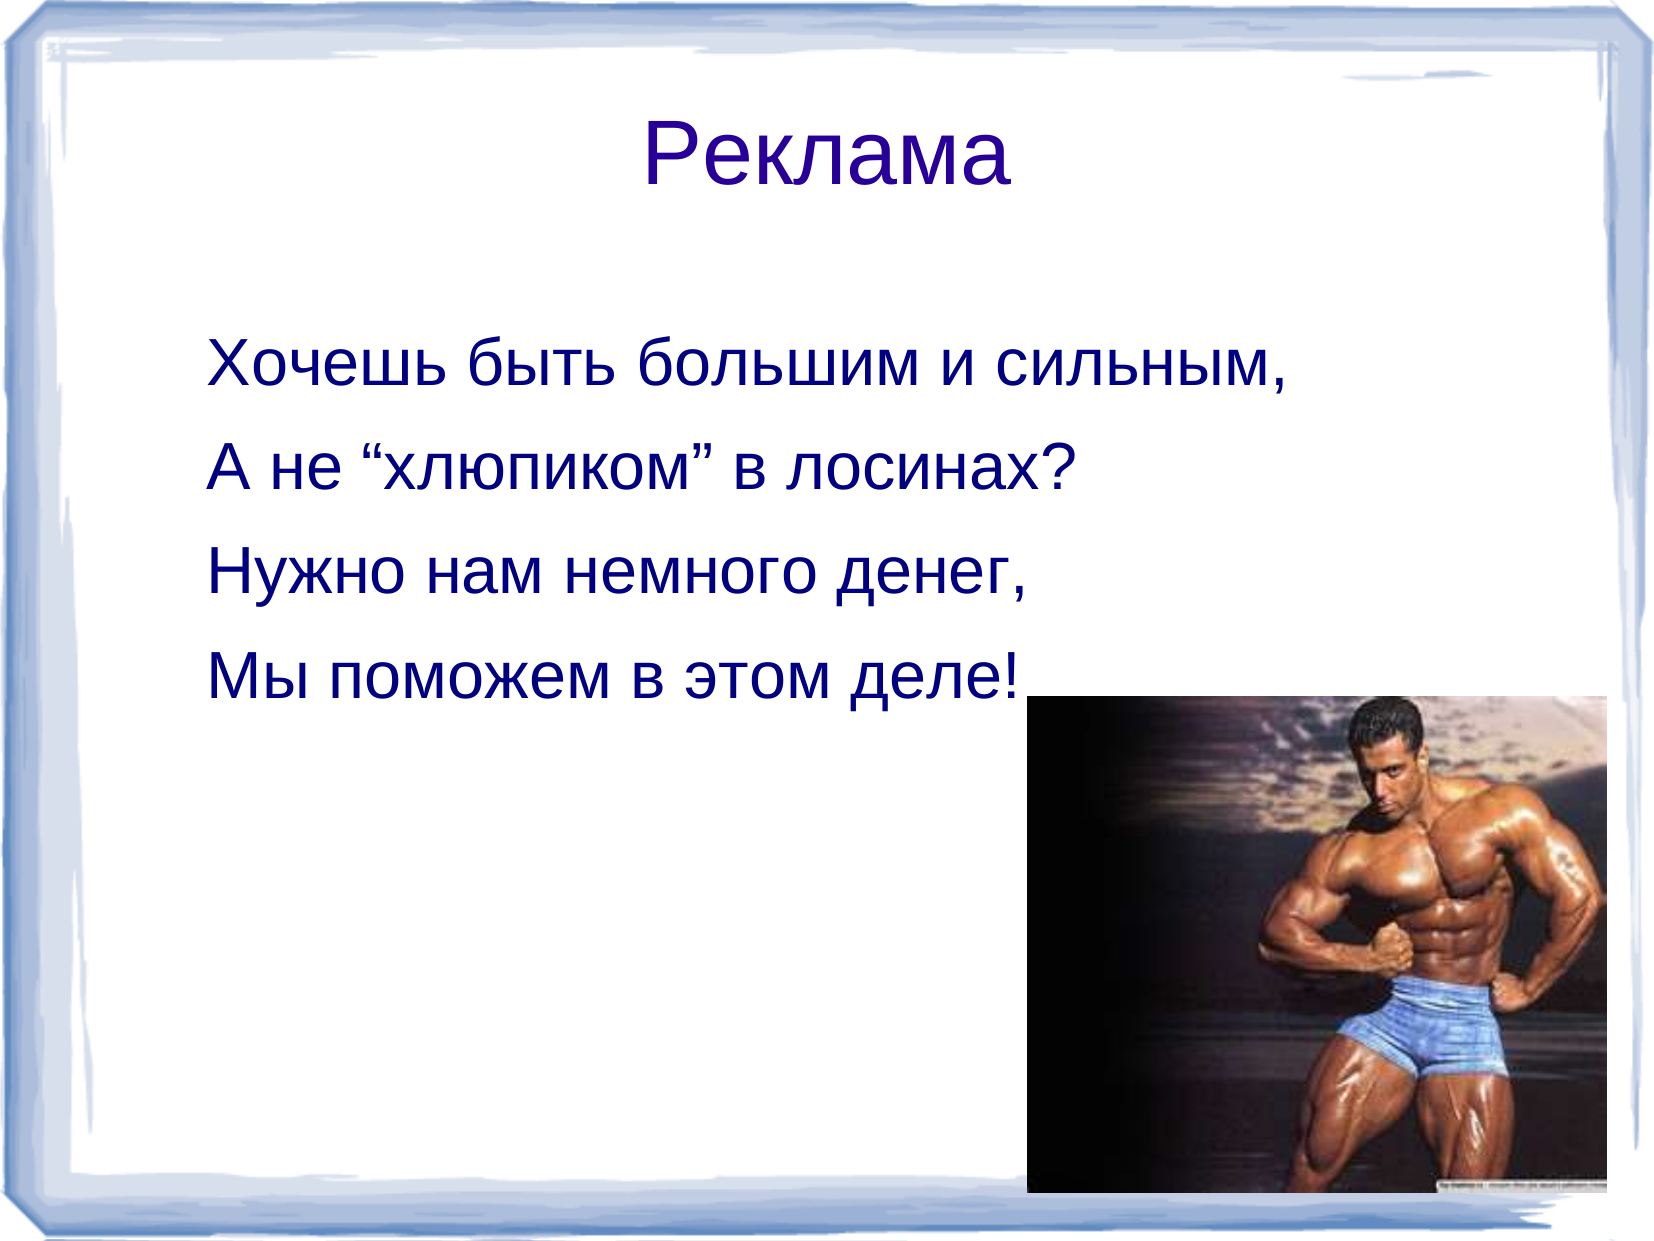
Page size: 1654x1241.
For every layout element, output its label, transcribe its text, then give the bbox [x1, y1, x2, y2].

title Реклама [82, 49, 1571, 257]
list Хочешь быть большим и сильным, А не “хлюпиком” в лосинах? Нужно нам немного денег, Мы поможем в этом деле! [118, 324, 1571, 1222]
picture [0, 0, 1654, 1241]
